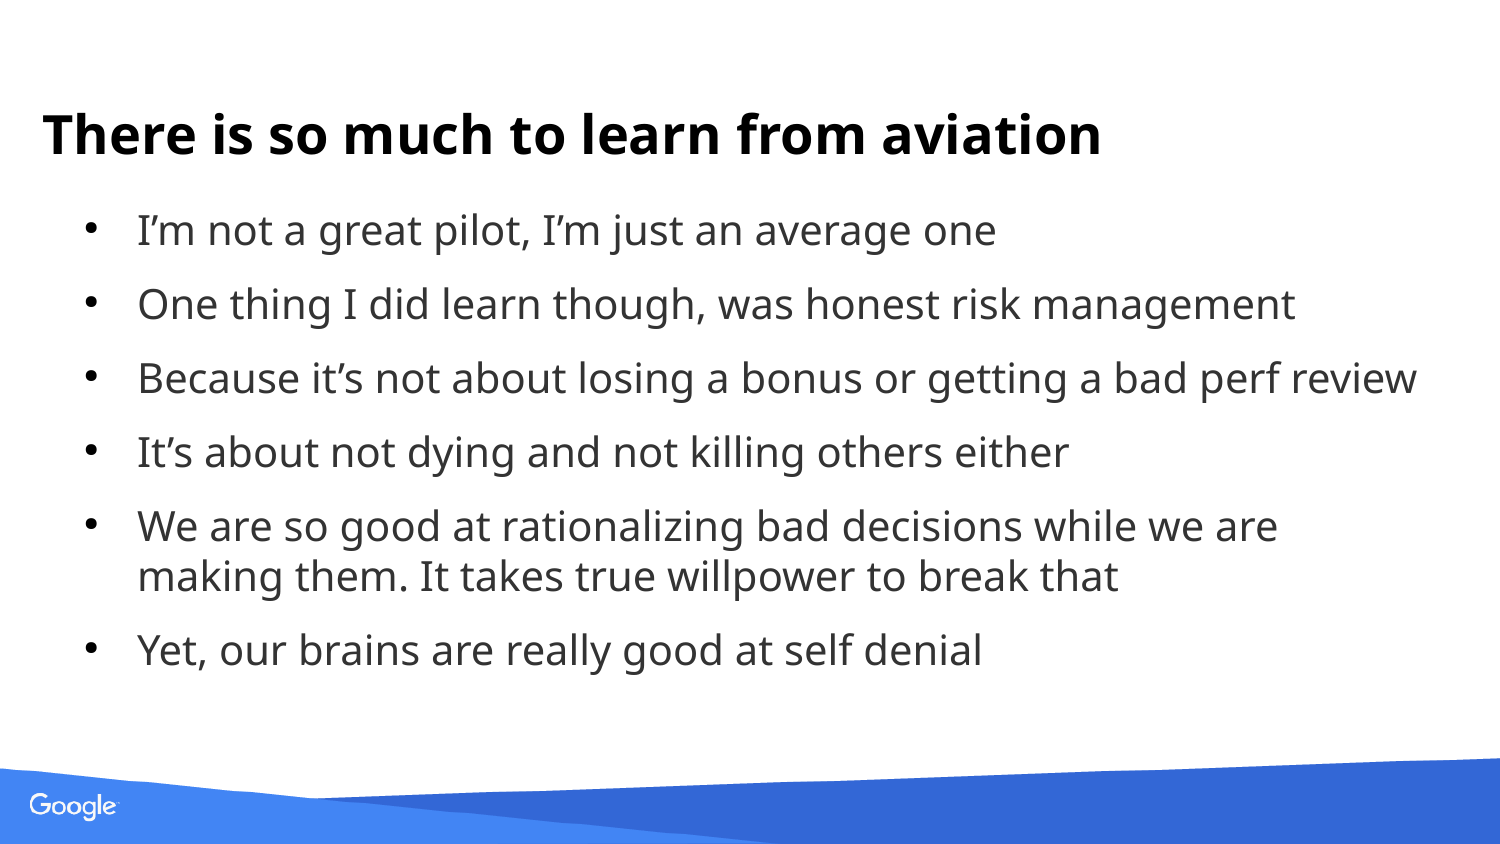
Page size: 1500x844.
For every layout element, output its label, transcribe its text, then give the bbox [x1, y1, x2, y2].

list I’m not a great pilot, I’m just an average one One thing I did learn though, was honest risk management Because it’s not about losing a bonus or getting a bad perf review It’s about not dying and not killing others either We are so good at rationalizing bad decisions while we are making them. It takes true willpower to break that Yet, our brains are really good at self denial [51, 210, 1449, 750]
text_box There is so much to learn from aviation [27, 85, 1478, 210]
picture [0, 0, 1500, 844]
